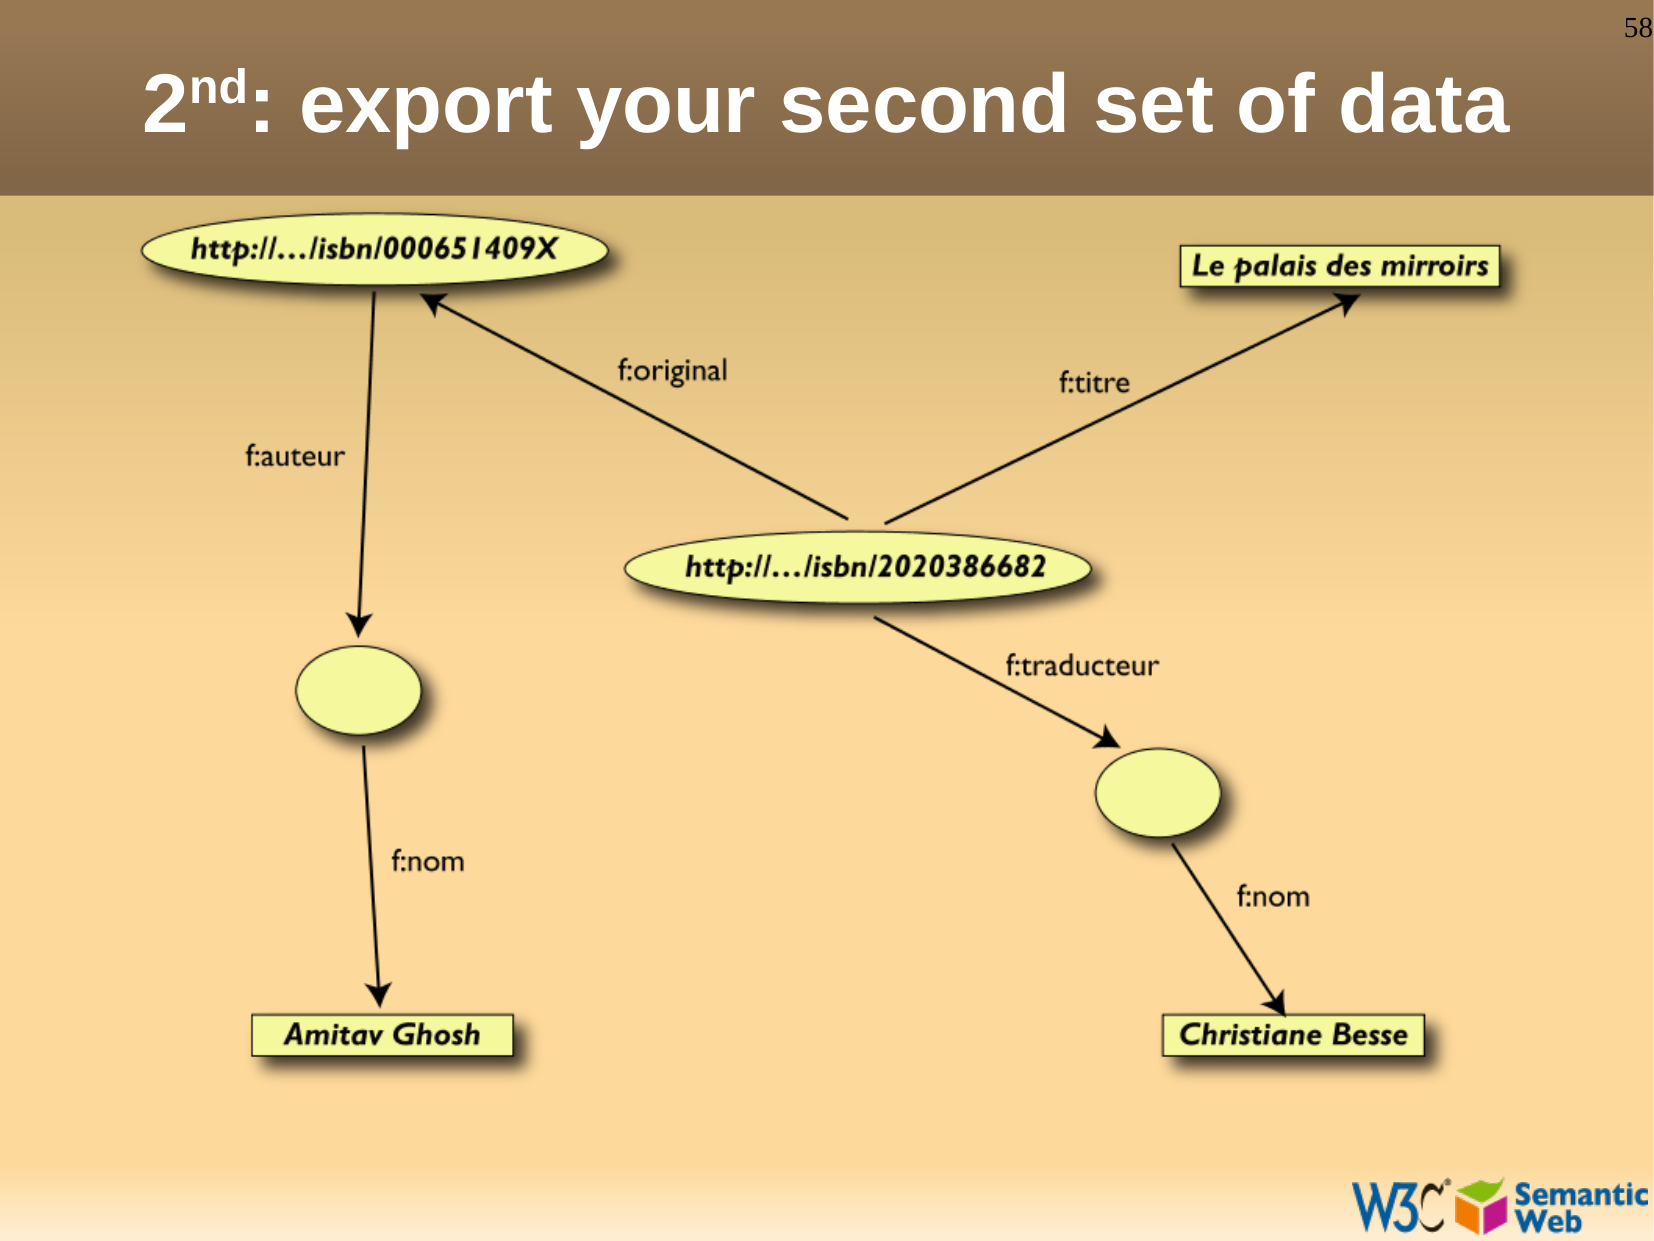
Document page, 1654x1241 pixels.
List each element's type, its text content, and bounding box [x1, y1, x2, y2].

picture [0, 200, 1654, 1241]
title 2nd: export your second set of data [0, 0, 1654, 208]
